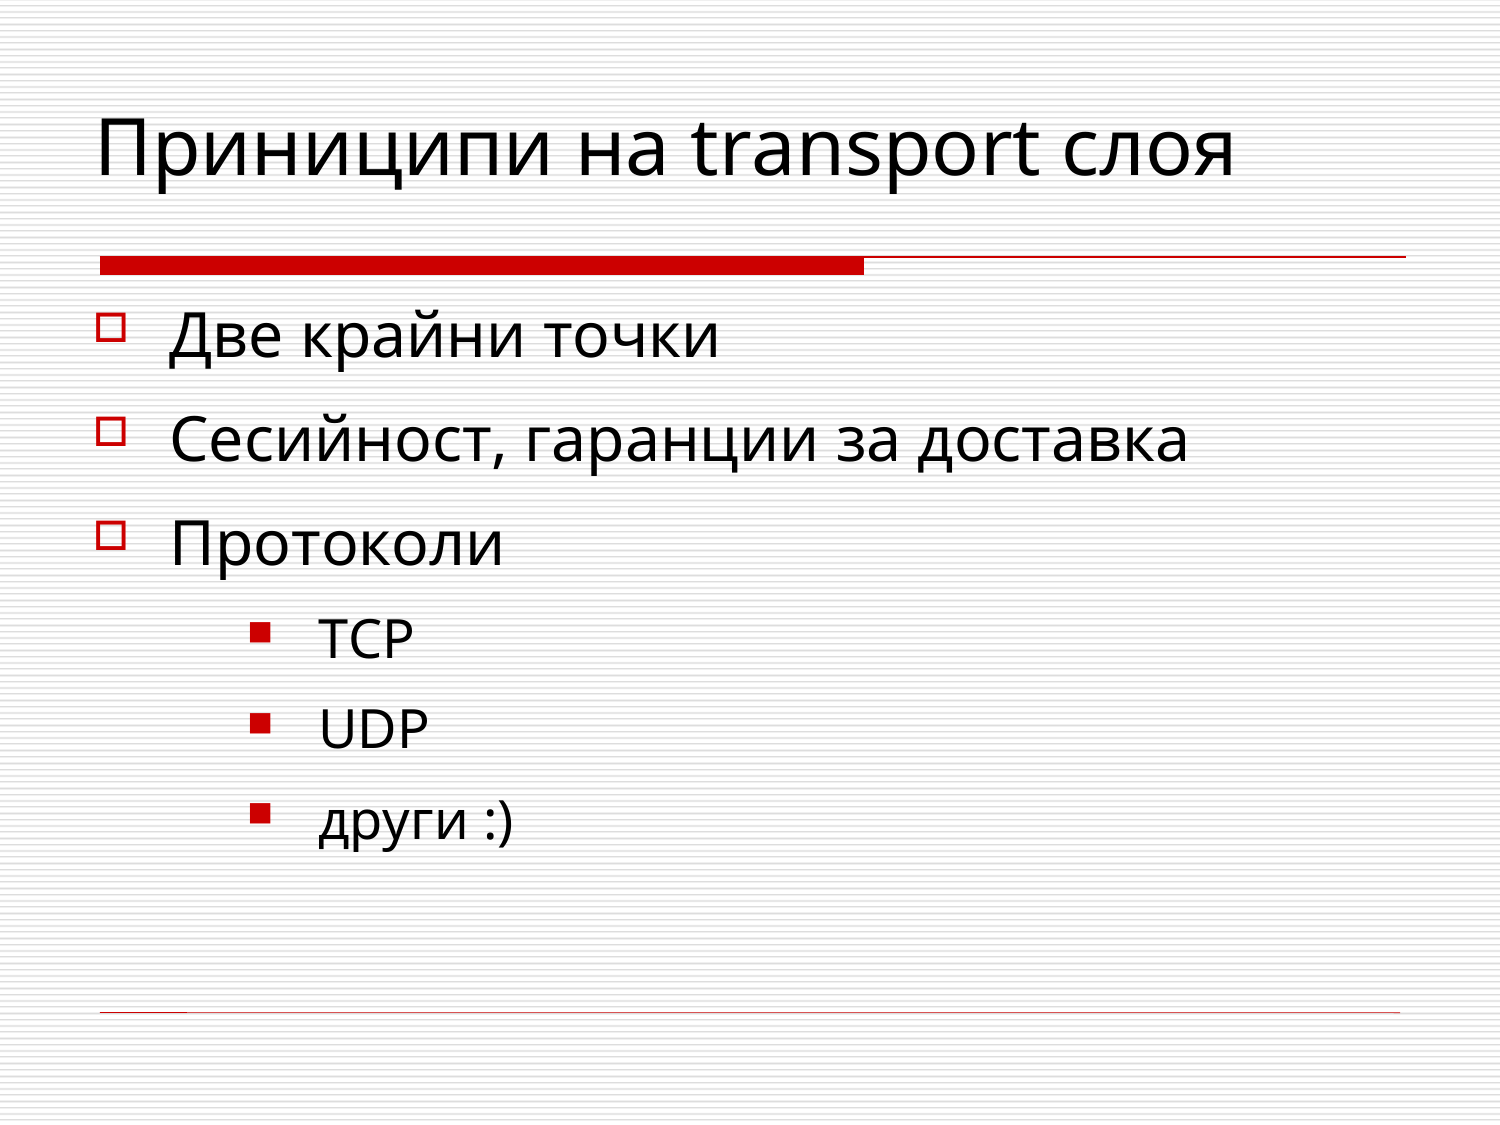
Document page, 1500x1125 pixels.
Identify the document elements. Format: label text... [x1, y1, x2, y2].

list Две крайни точки Сесийност, гаранции за доставка Протоколи TCP UDP други :) [92, 287, 1405, 988]
title Приниципи на transport слоя [94, 35, 1407, 249]
picture [0, 0, 1500, 1125]
